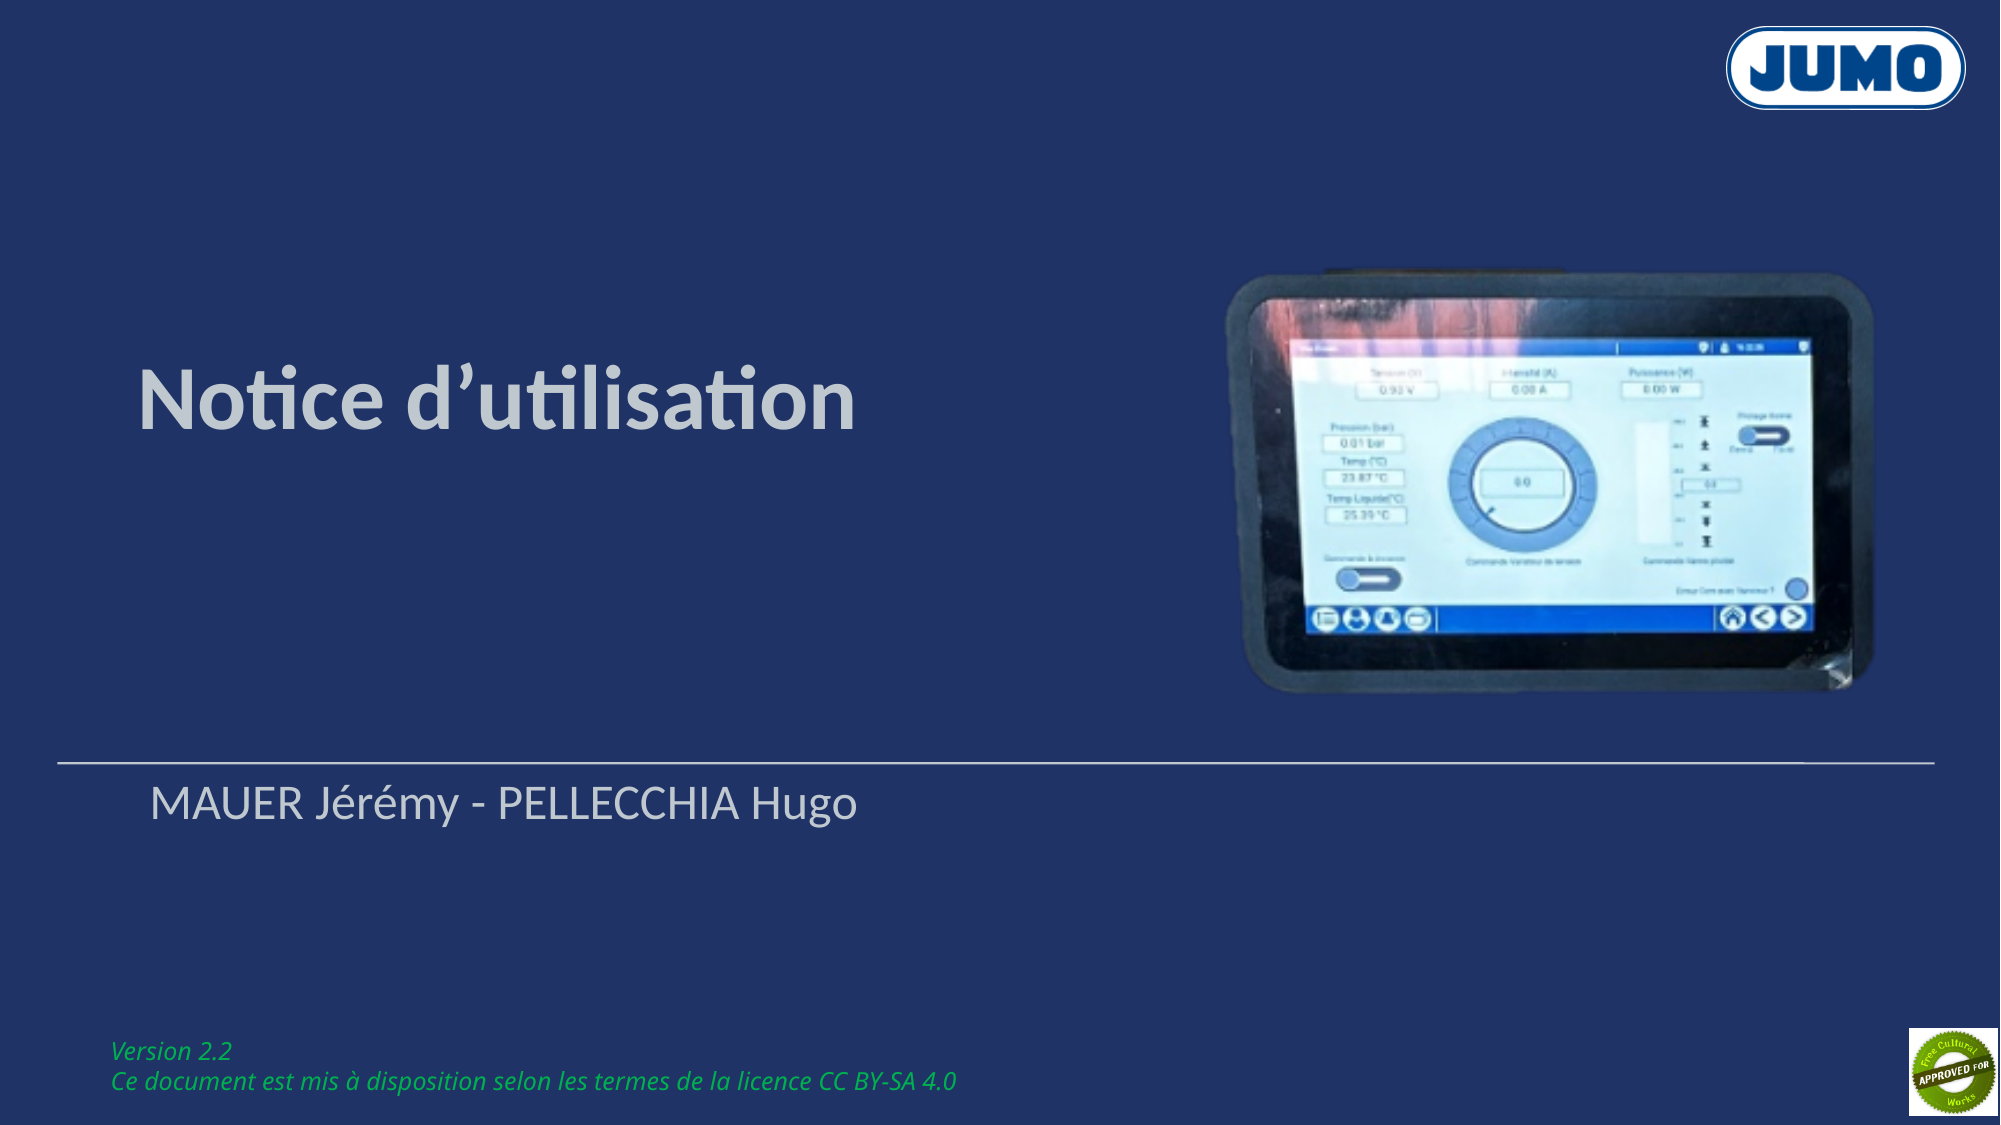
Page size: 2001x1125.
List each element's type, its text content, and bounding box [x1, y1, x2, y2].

title Notice d’utilisation [122, 305, 1084, 457]
picture [1192, 227, 1926, 727]
picture [1909, 1028, 1998, 1116]
text_box Version 2.2 Ce document est mis à disposition selon les termes de la licence CC BY-SA 4.0 [95, 1028, 980, 1103]
picture [1726, 26, 1966, 110]
list MAUER Jérémy - PELLECCHIA Hugo [134, 768, 1072, 839]
